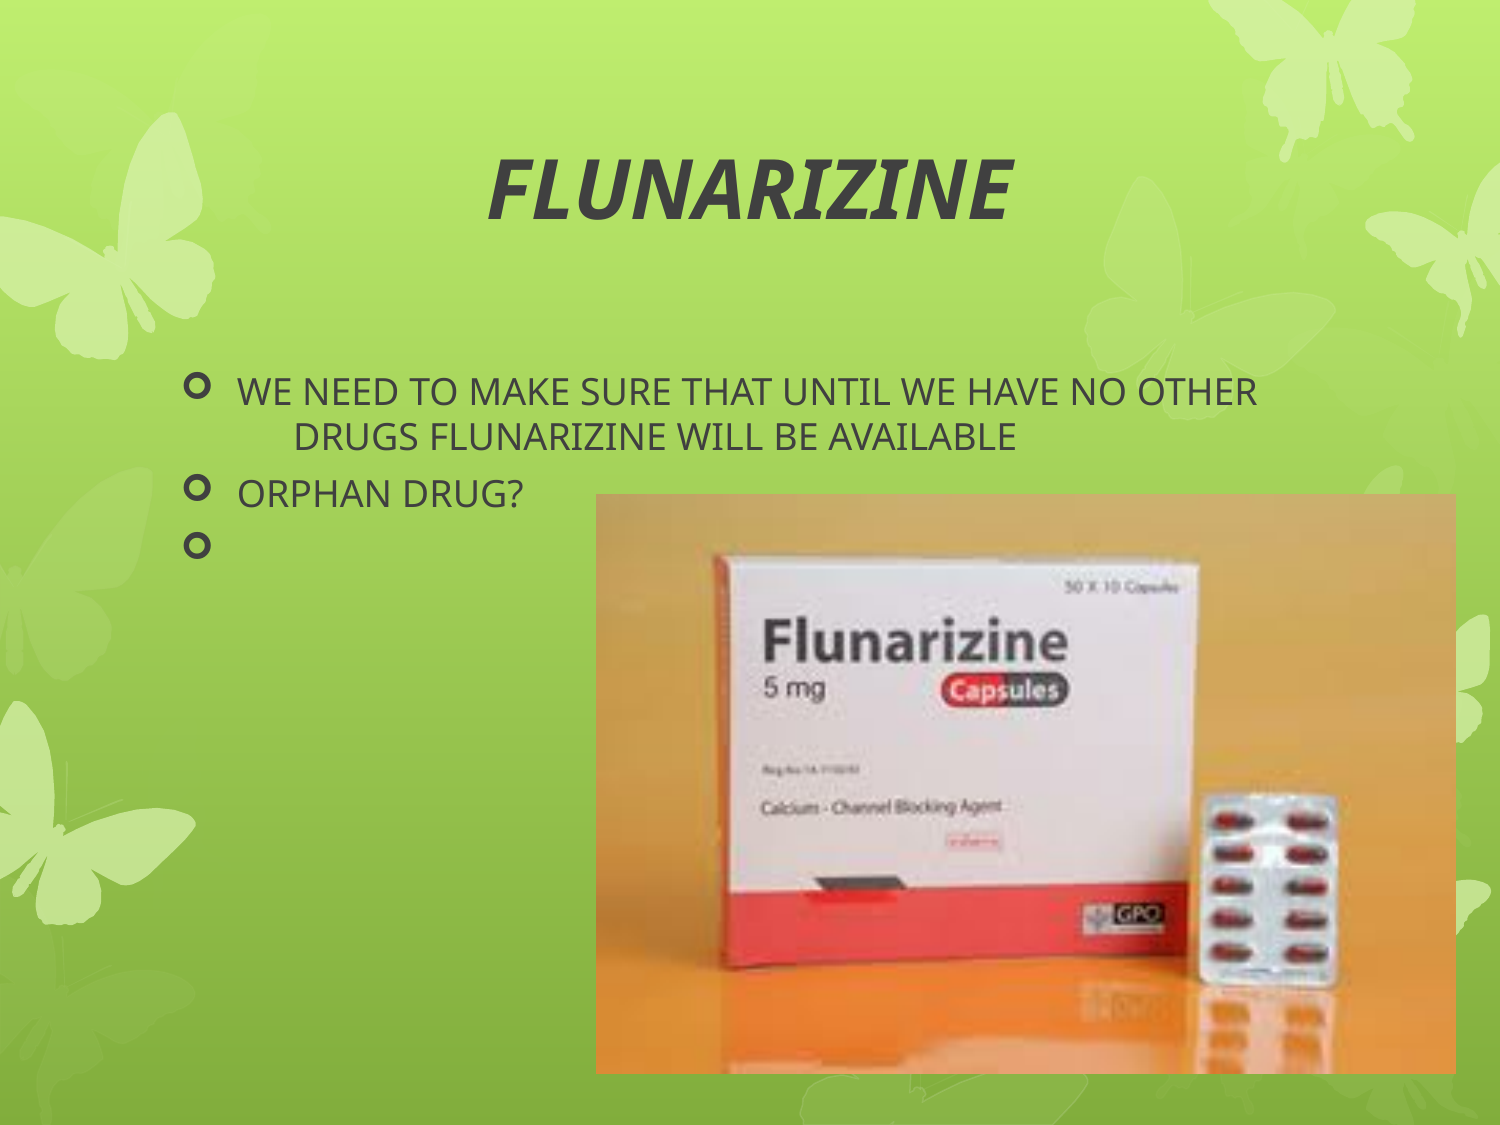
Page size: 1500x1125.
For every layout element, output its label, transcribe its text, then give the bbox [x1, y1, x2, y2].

picture [596, 494, 1456, 1074]
list WE NEED TO MAKE SURE THAT UNTIL WE HAVE NO OTHER DRUGS FLUNARIZINE WILL BE AVAILABLE ORPHAN DRUG? [165, 296, 1335, 645]
title FLUNARIZINE [165, 110, 1335, 263]
